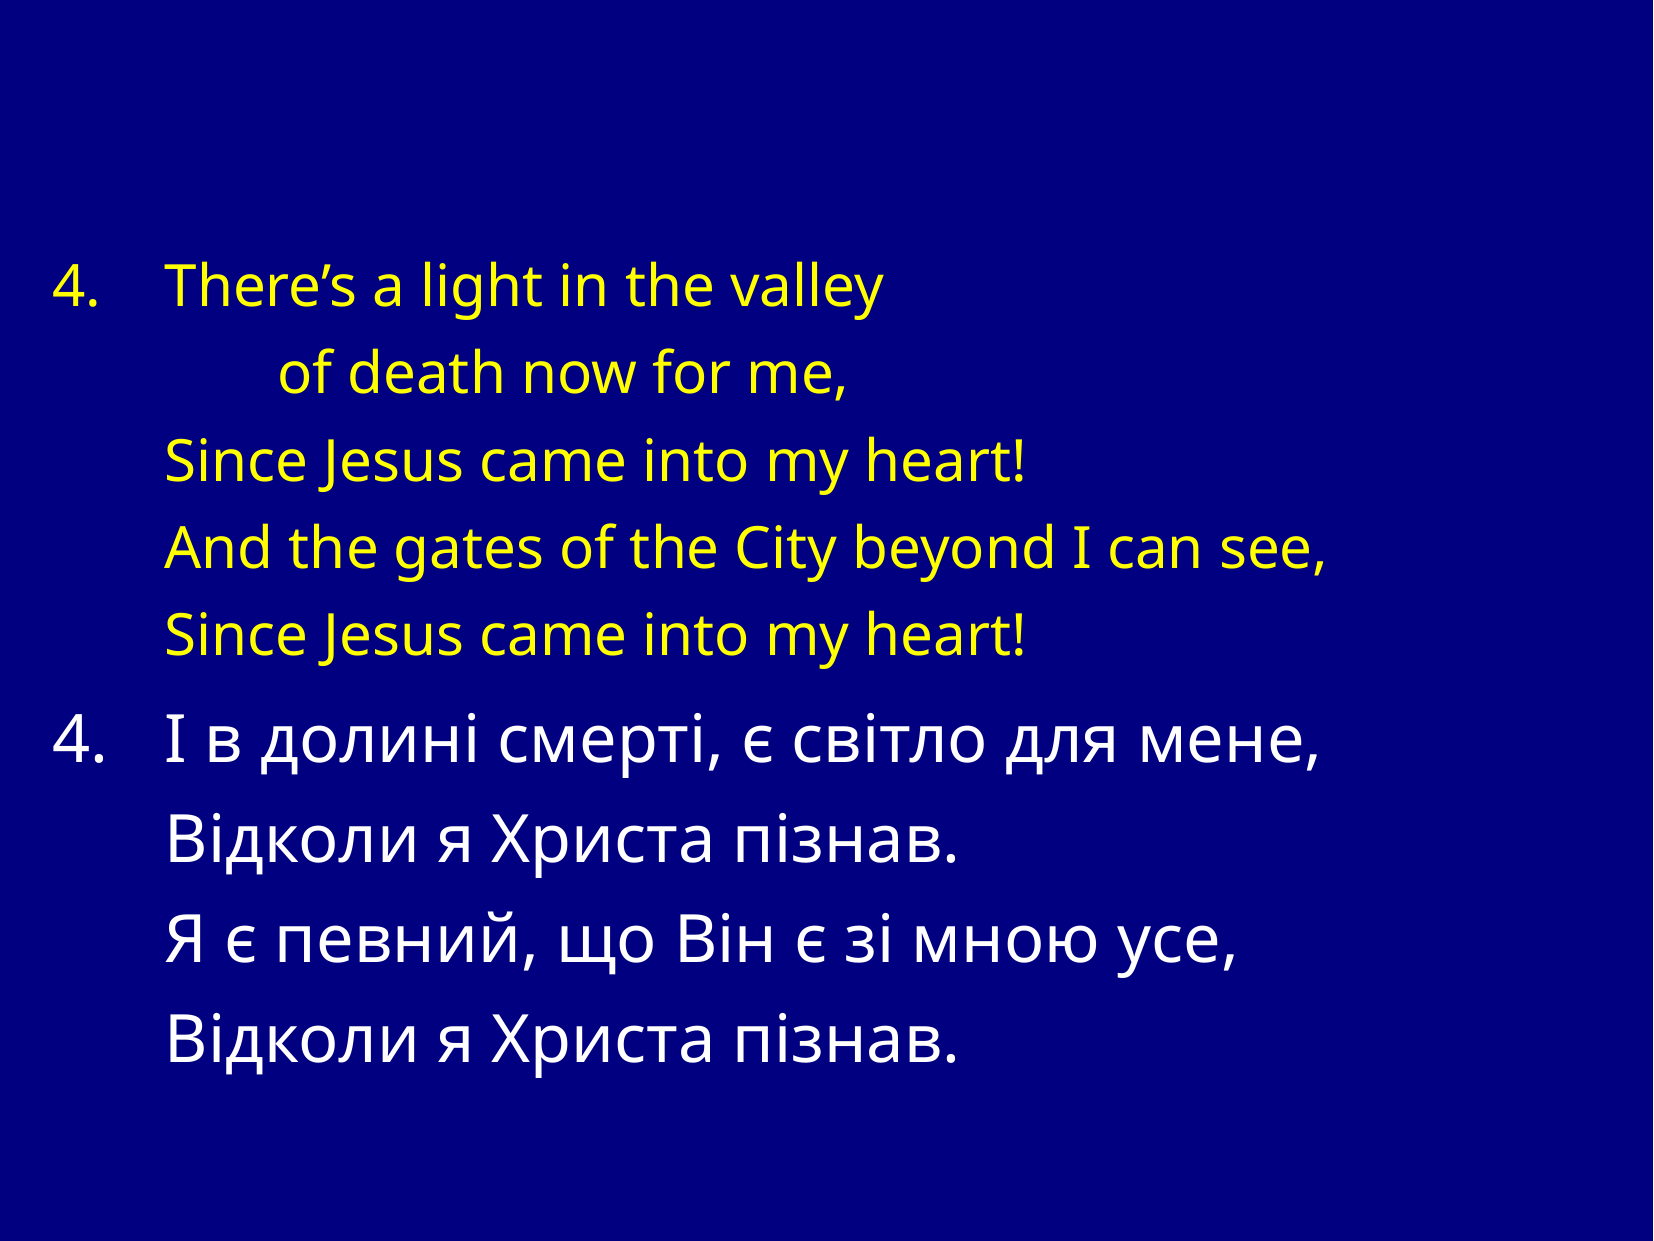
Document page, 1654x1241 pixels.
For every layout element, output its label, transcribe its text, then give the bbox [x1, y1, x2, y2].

text_box 4. І в долині смерті, є світло для мене, Відколи я Христа пізнав. Я є певний, що Він є зі мною усе, Відколи я Христа пізнав. [37, 675, 1576, 1163]
text_box 4. There’s a light in the valley of death now for me, Since Jesus came into my heart! And the gates of the City beyond I can see, Since Jesus came into my heart! [37, 150, 1576, 638]
